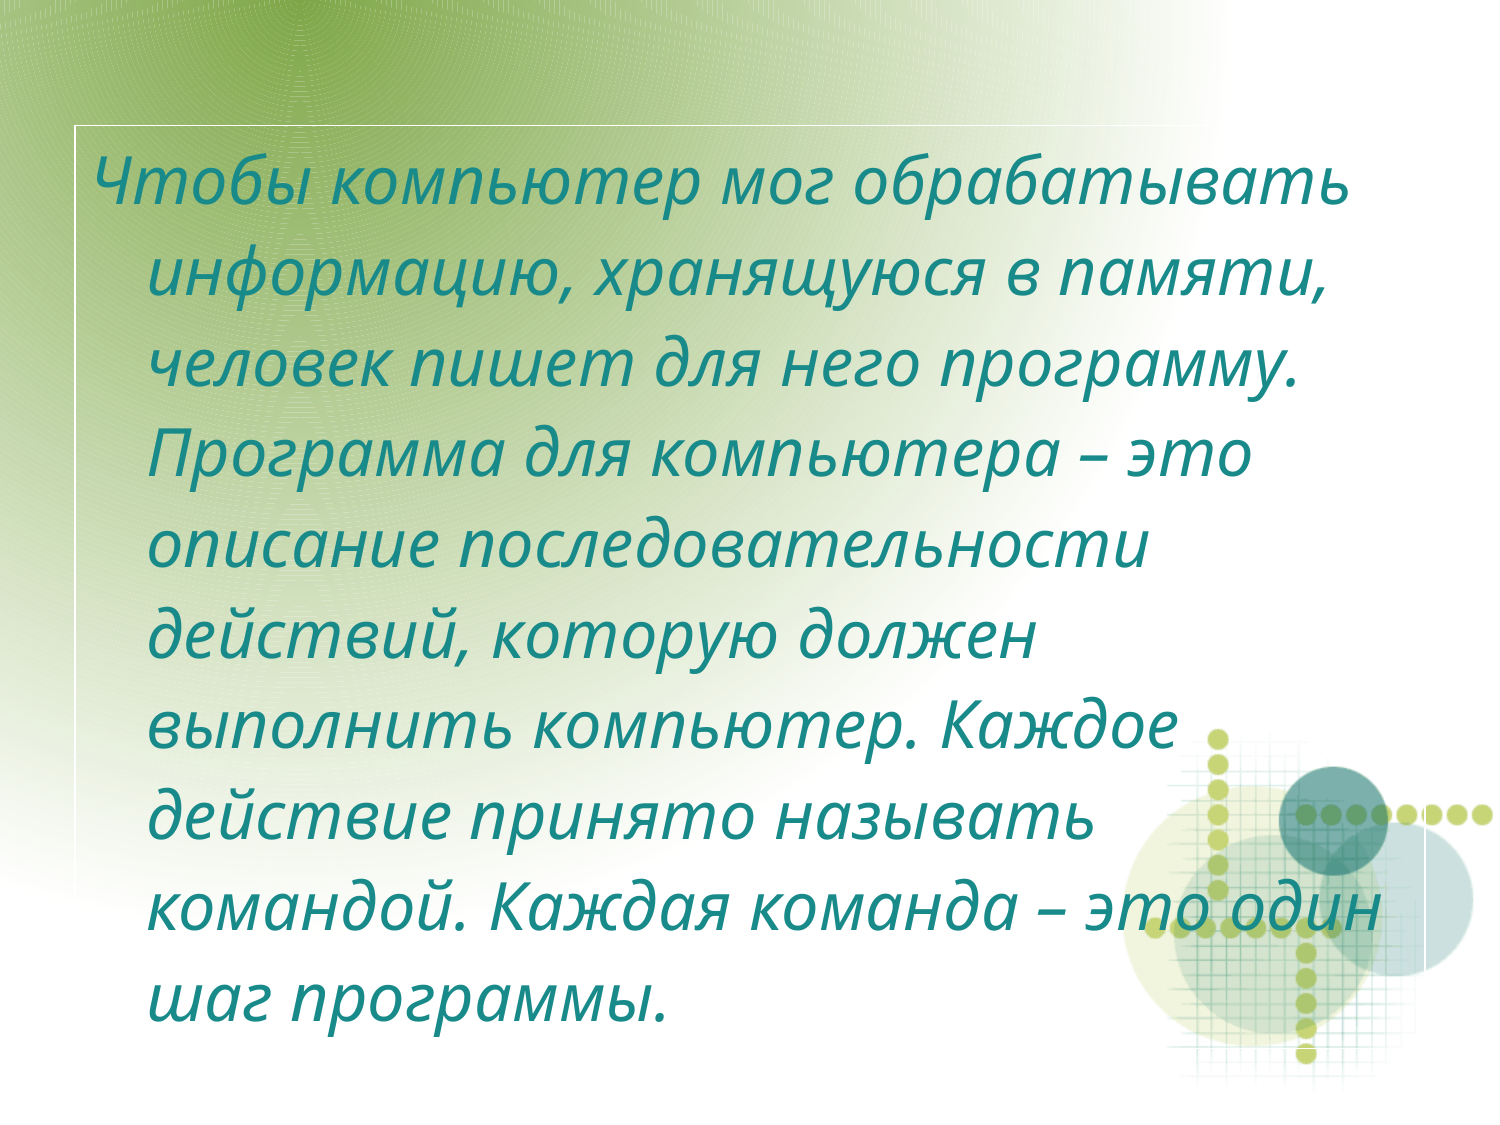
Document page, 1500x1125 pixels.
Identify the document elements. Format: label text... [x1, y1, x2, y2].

picture [1110, 718, 1500, 1098]
list Чтобы компьютер мог обрабатывать информацию, хранящуюся в памяти, человек пишет для него программу. Программа для компьютера – это описание последовательности действий, которую должен выполнить компьютер. Каждое действие принято называть командой. Каждая команда – это один шаг программы. [75, 125, 1426, 1006]
picture [1110, 1006, 1424, 1048]
